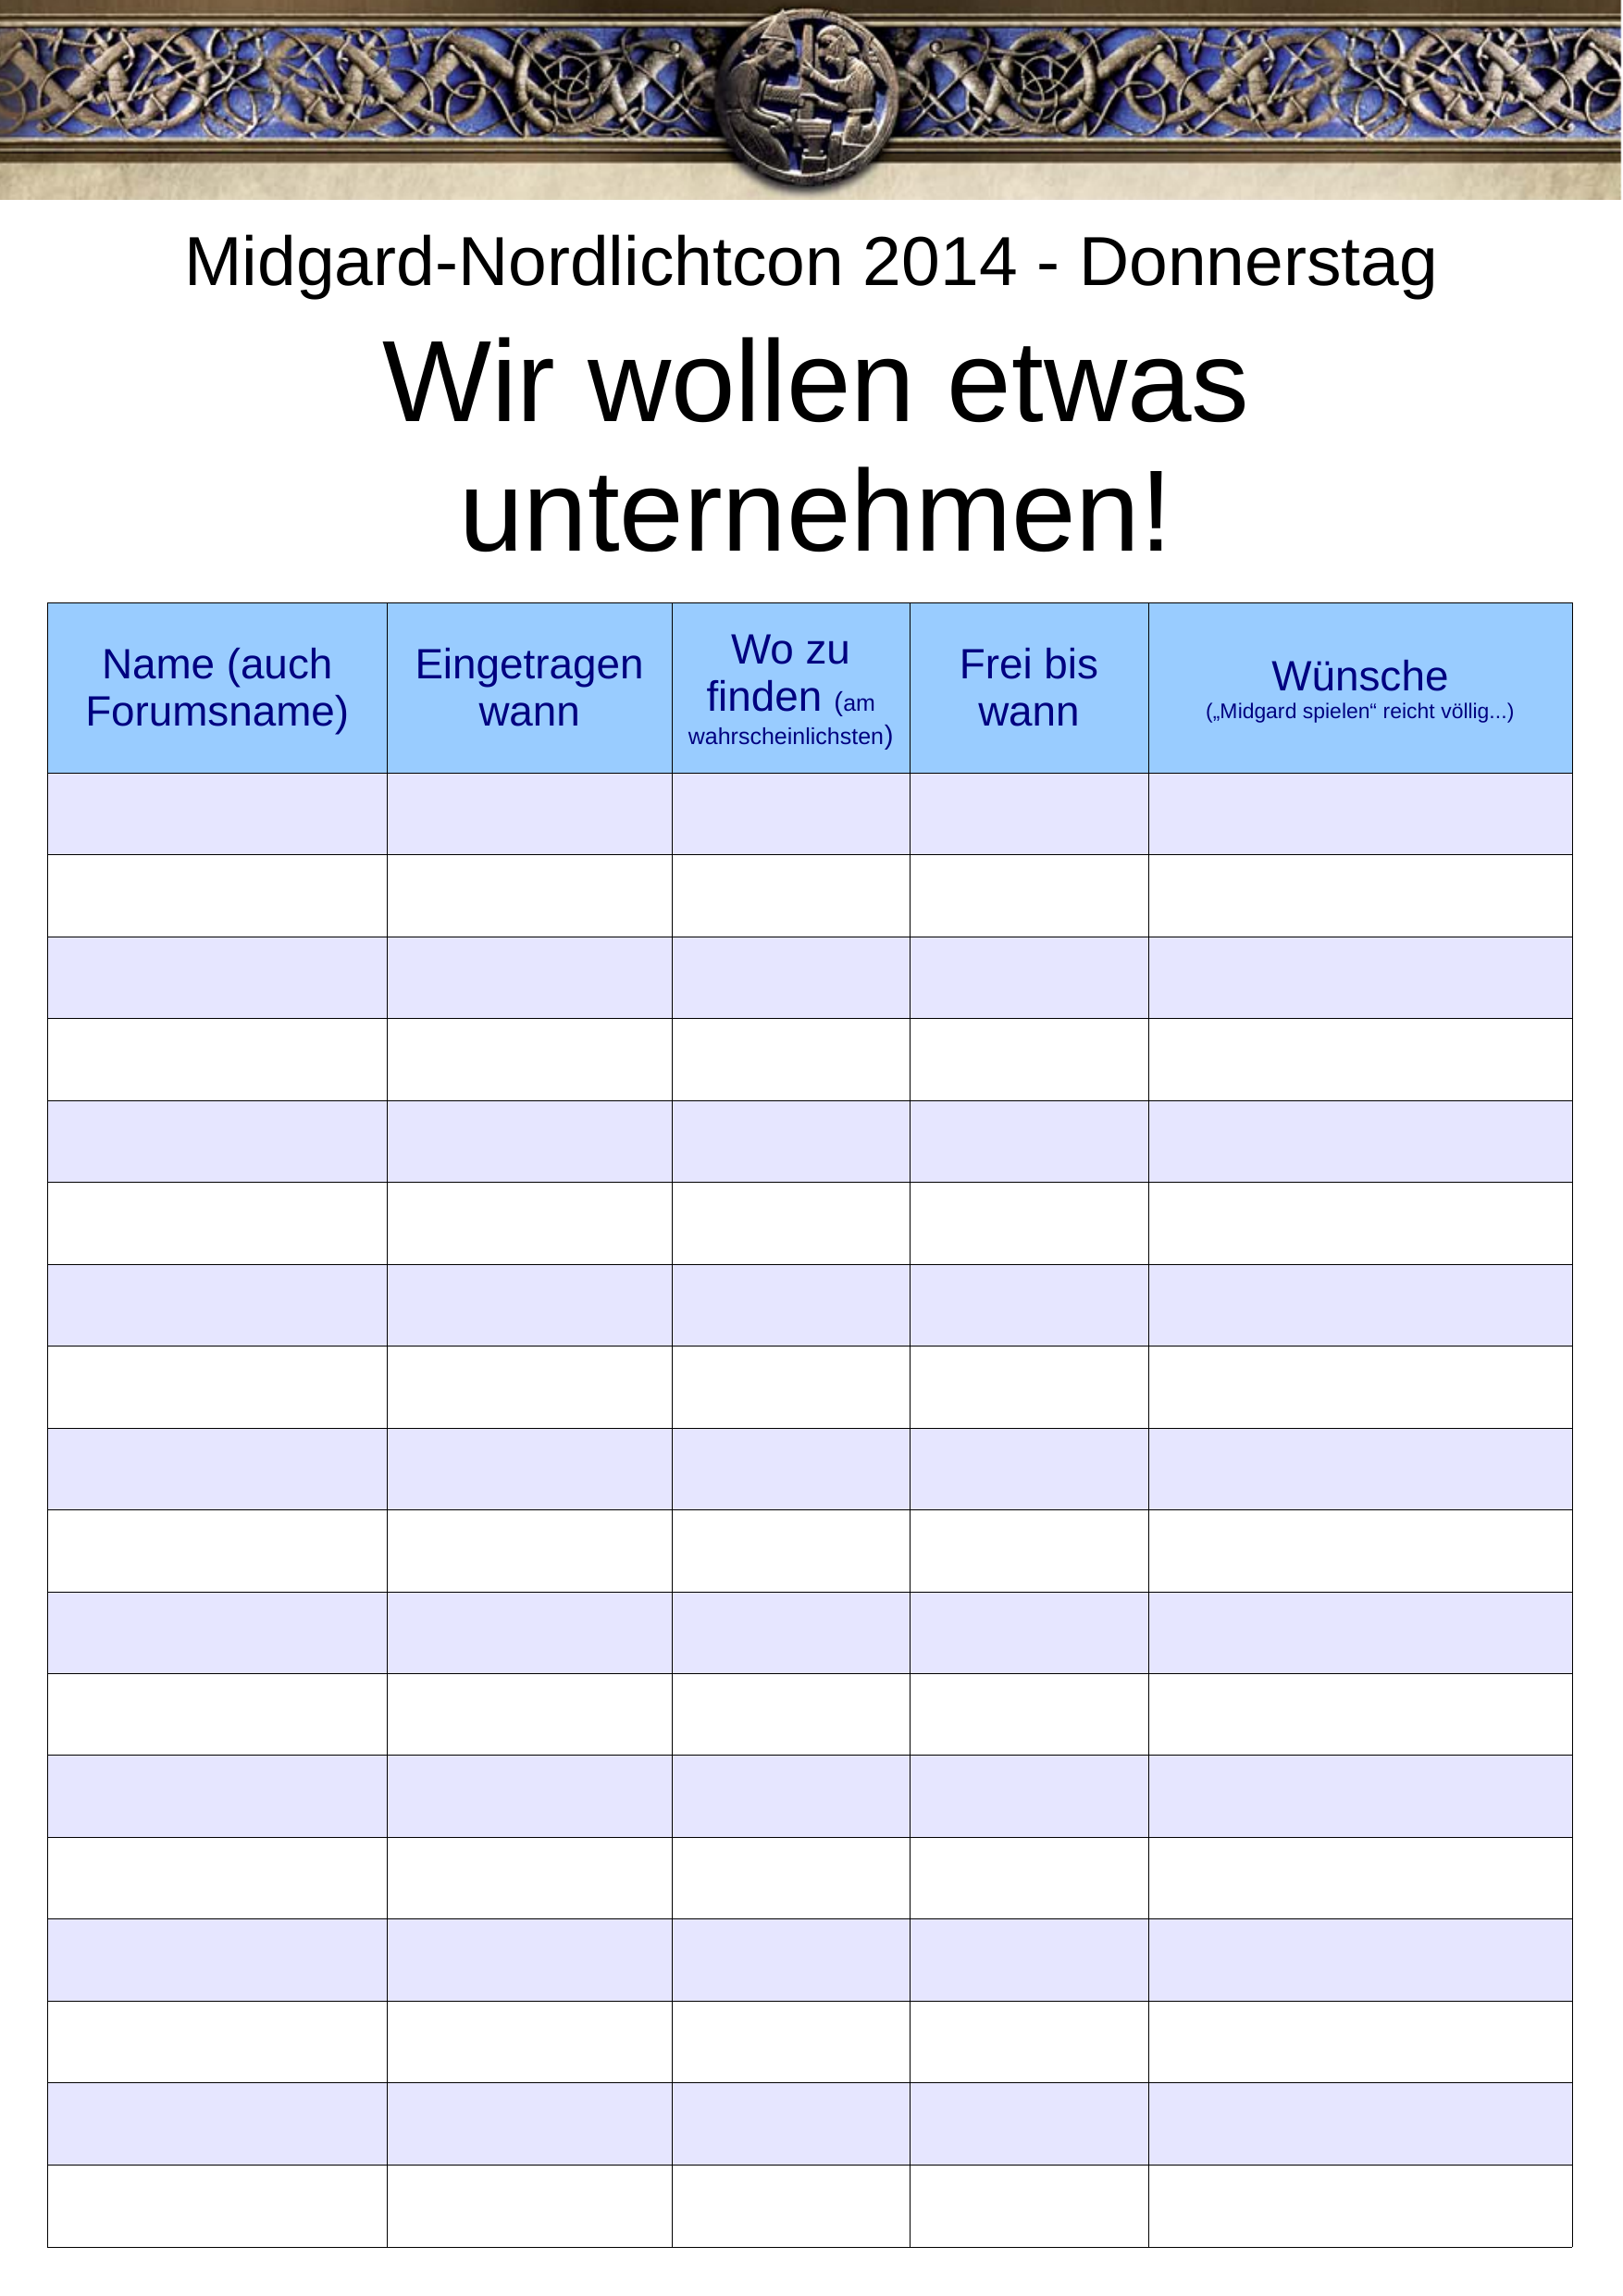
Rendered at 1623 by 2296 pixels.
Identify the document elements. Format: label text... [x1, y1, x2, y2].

table_cell [911, 1019, 1148, 1100]
table_cell [1149, 855, 1572, 937]
table_cell [388, 1429, 672, 1509]
table_cell [673, 855, 910, 937]
table_cell [911, 1183, 1148, 1264]
table_cell [673, 1429, 910, 1509]
table_cell [388, 937, 672, 1018]
table_cell [911, 1101, 1148, 1182]
table_cell [673, 1101, 910, 1182]
table_cell [1149, 2002, 1572, 2082]
table_cell [673, 1347, 910, 1428]
table_cell [1149, 1919, 1572, 2001]
table_cell [388, 1674, 672, 1755]
table_cell [48, 1510, 387, 1592]
table_cell [388, 1265, 672, 1346]
table_cell [1149, 1101, 1572, 1182]
table_header Wo zu finden (am wahrscheinlichsten) [673, 603, 910, 773]
table_cell [673, 1838, 910, 1918]
table_cell [48, 2002, 387, 2082]
table_cell [48, 1674, 387, 1755]
table_cell [1149, 1347, 1572, 1428]
table_cell [1149, 1510, 1572, 1592]
table_cell [388, 1101, 672, 1182]
table_cell [1149, 1674, 1572, 1755]
table_cell [673, 1510, 910, 1592]
table_cell [911, 1429, 1148, 1509]
table_cell [673, 1756, 910, 1837]
table_cell [911, 1265, 1148, 1346]
table_cell [1149, 1429, 1572, 1509]
table_cell [911, 1674, 1148, 1755]
table_cell [673, 1019, 910, 1100]
table_cell [1149, 1265, 1572, 1346]
table_cell [48, 1347, 387, 1428]
table_cell [1149, 1183, 1572, 1264]
table_cell [673, 2002, 910, 2082]
table_cell [48, 1429, 387, 1509]
table_cell [1149, 2166, 1572, 2247]
table_cell [48, 1019, 387, 1100]
table_cell [388, 1347, 672, 1428]
table_cell [48, 1265, 387, 1346]
picture [0, 0, 1623, 200]
table_header Wünsche („Midgard spielen“ reicht völlig...) [1149, 603, 1572, 773]
table_cell [1149, 774, 1572, 854]
table_cell [673, 1919, 910, 2001]
table_cell [673, 1593, 910, 1673]
table_cell [48, 937, 387, 1018]
table_header Frei bis wann [911, 603, 1148, 773]
table_header Name (auch Forumsname) [48, 603, 387, 773]
table_cell [911, 1756, 1148, 1837]
table_cell [911, 1510, 1148, 1592]
table_cell [911, 2002, 1148, 2082]
table_cell [48, 2083, 387, 2165]
table_cell [388, 1019, 672, 1100]
table_cell [48, 1838, 387, 1918]
table_cell [1149, 1838, 1572, 1918]
table_cell [911, 1838, 1148, 1918]
table_cell [911, 1593, 1148, 1673]
table_cell [673, 2166, 910, 2247]
table_cell [911, 1347, 1148, 1428]
table_cell [48, 1756, 387, 1837]
table_cell [388, 1593, 672, 1673]
table_cell [48, 1183, 387, 1264]
table_cell [48, 1593, 387, 1673]
table_cell [1149, 1756, 1572, 1837]
table_cell [1149, 1019, 1572, 1100]
table_cell [48, 2166, 387, 2247]
table_cell [388, 1919, 672, 2001]
table_cell [911, 855, 1148, 937]
table_cell [48, 1919, 387, 2001]
table_cell [911, 937, 1148, 1018]
title Wir wollen etwas unternehmen! [134, 329, 1498, 602]
table_header Eingetragen wann [388, 603, 672, 773]
table_cell [911, 2166, 1148, 2247]
table_cell [388, 2002, 672, 2082]
table_cell [673, 937, 910, 1018]
table_cell [911, 774, 1148, 854]
table_cell [388, 2083, 672, 2165]
subtitle Midgard-Nordlichtcon 2014 - Donnerstag [55, 200, 1568, 329]
table_cell [388, 774, 672, 854]
table_cell [673, 774, 910, 854]
table_cell [388, 855, 672, 937]
table_cell [388, 1510, 672, 1592]
table_cell [911, 1919, 1148, 2001]
table_cell [673, 1183, 910, 1264]
table_cell [1149, 937, 1572, 1018]
table_cell [388, 1183, 672, 1264]
table_cell [673, 2083, 910, 2165]
table_cell [1149, 1593, 1572, 1673]
table_cell [388, 1838, 672, 1918]
table_cell [48, 855, 387, 937]
table_cell [388, 1756, 672, 1837]
table_cell [388, 2166, 672, 2247]
table_cell [911, 2083, 1148, 2165]
table_cell [673, 1674, 910, 1755]
table_cell [673, 1265, 910, 1346]
table_cell [48, 1101, 387, 1182]
table_cell [1149, 2083, 1572, 2165]
table_cell [48, 774, 387, 854]
